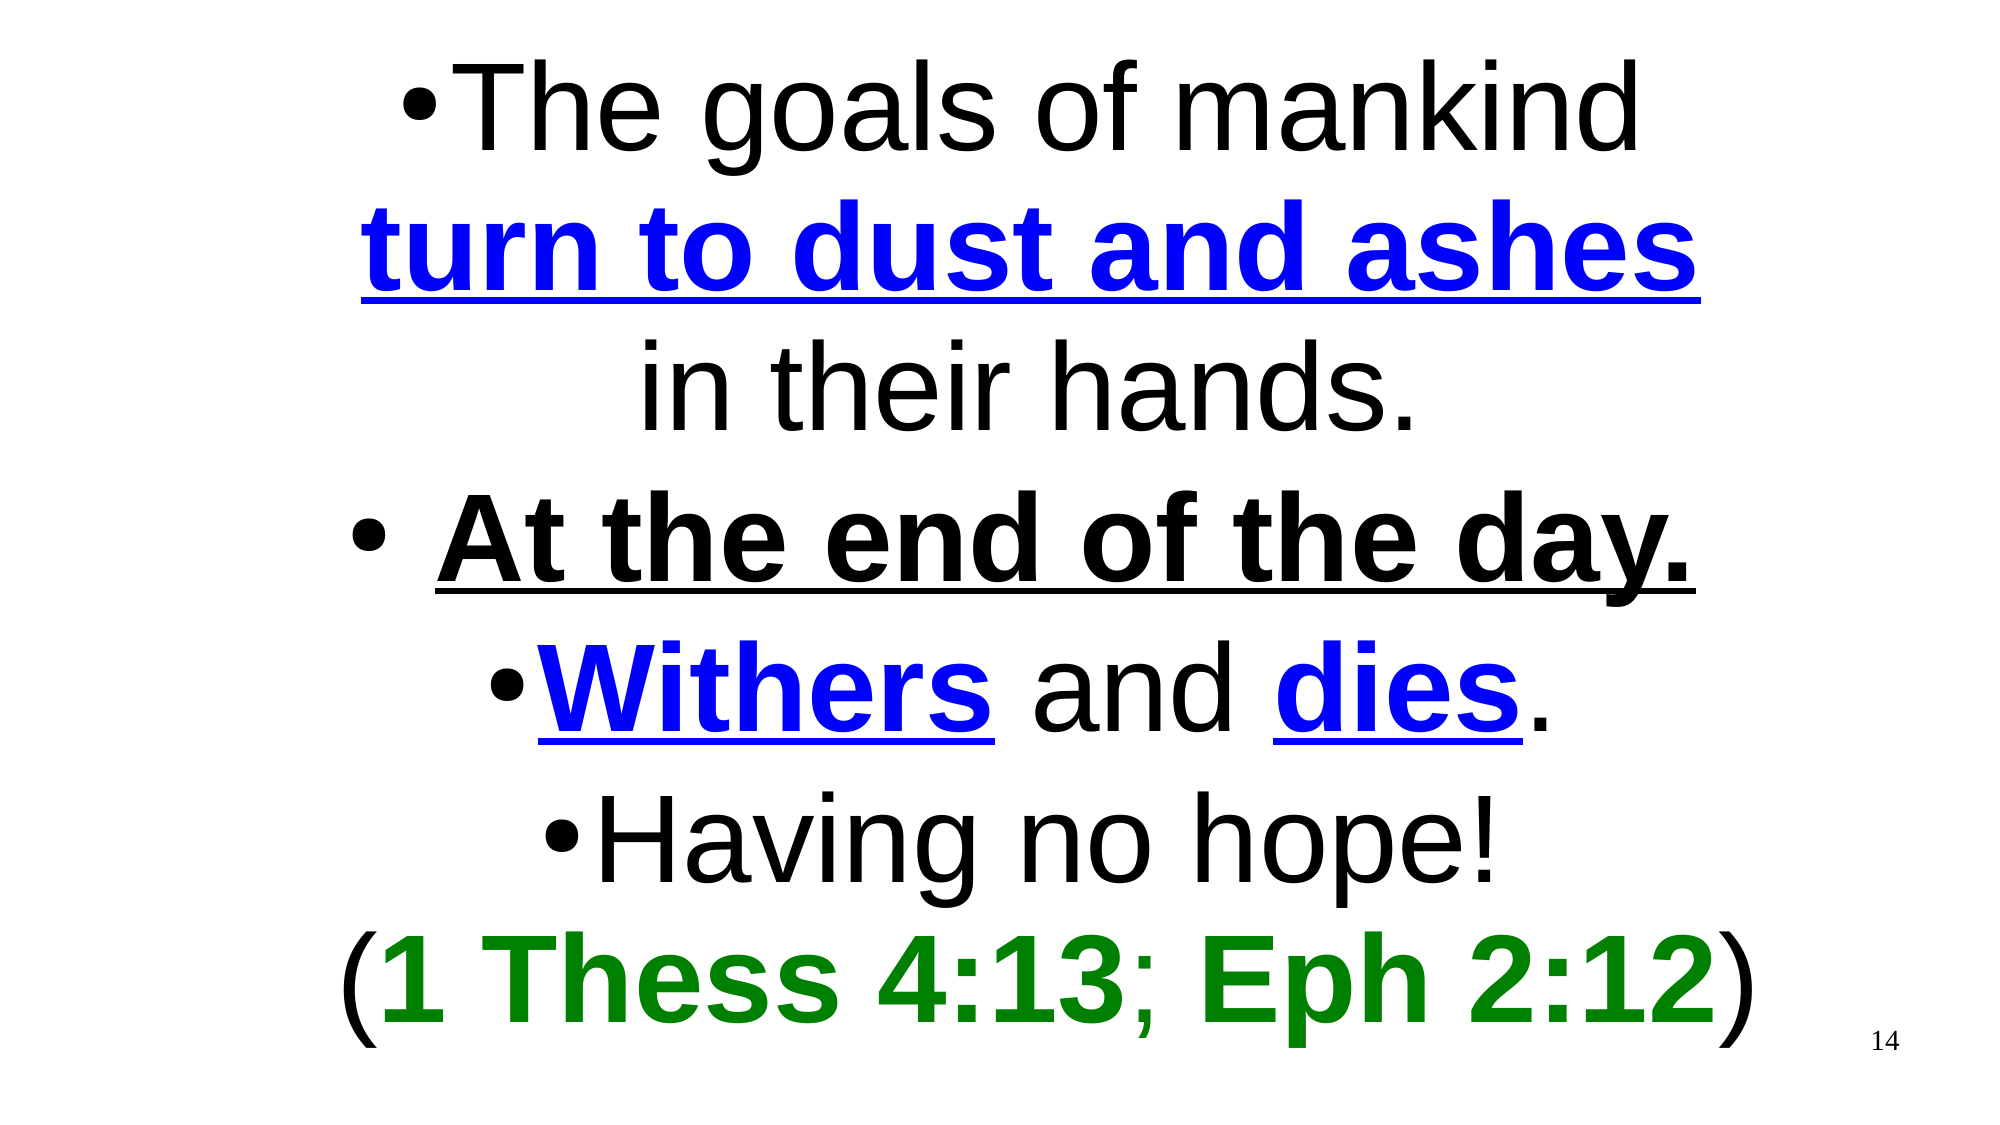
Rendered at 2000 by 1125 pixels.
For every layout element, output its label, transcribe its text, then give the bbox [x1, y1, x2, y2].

list The goals of mankind turn to dust and ashes in their hands. At the end of the day. Withers and dies. Having no hope! (1 Thess 4:13; Eph 2:12) [37, 37, 1988, 1088]
